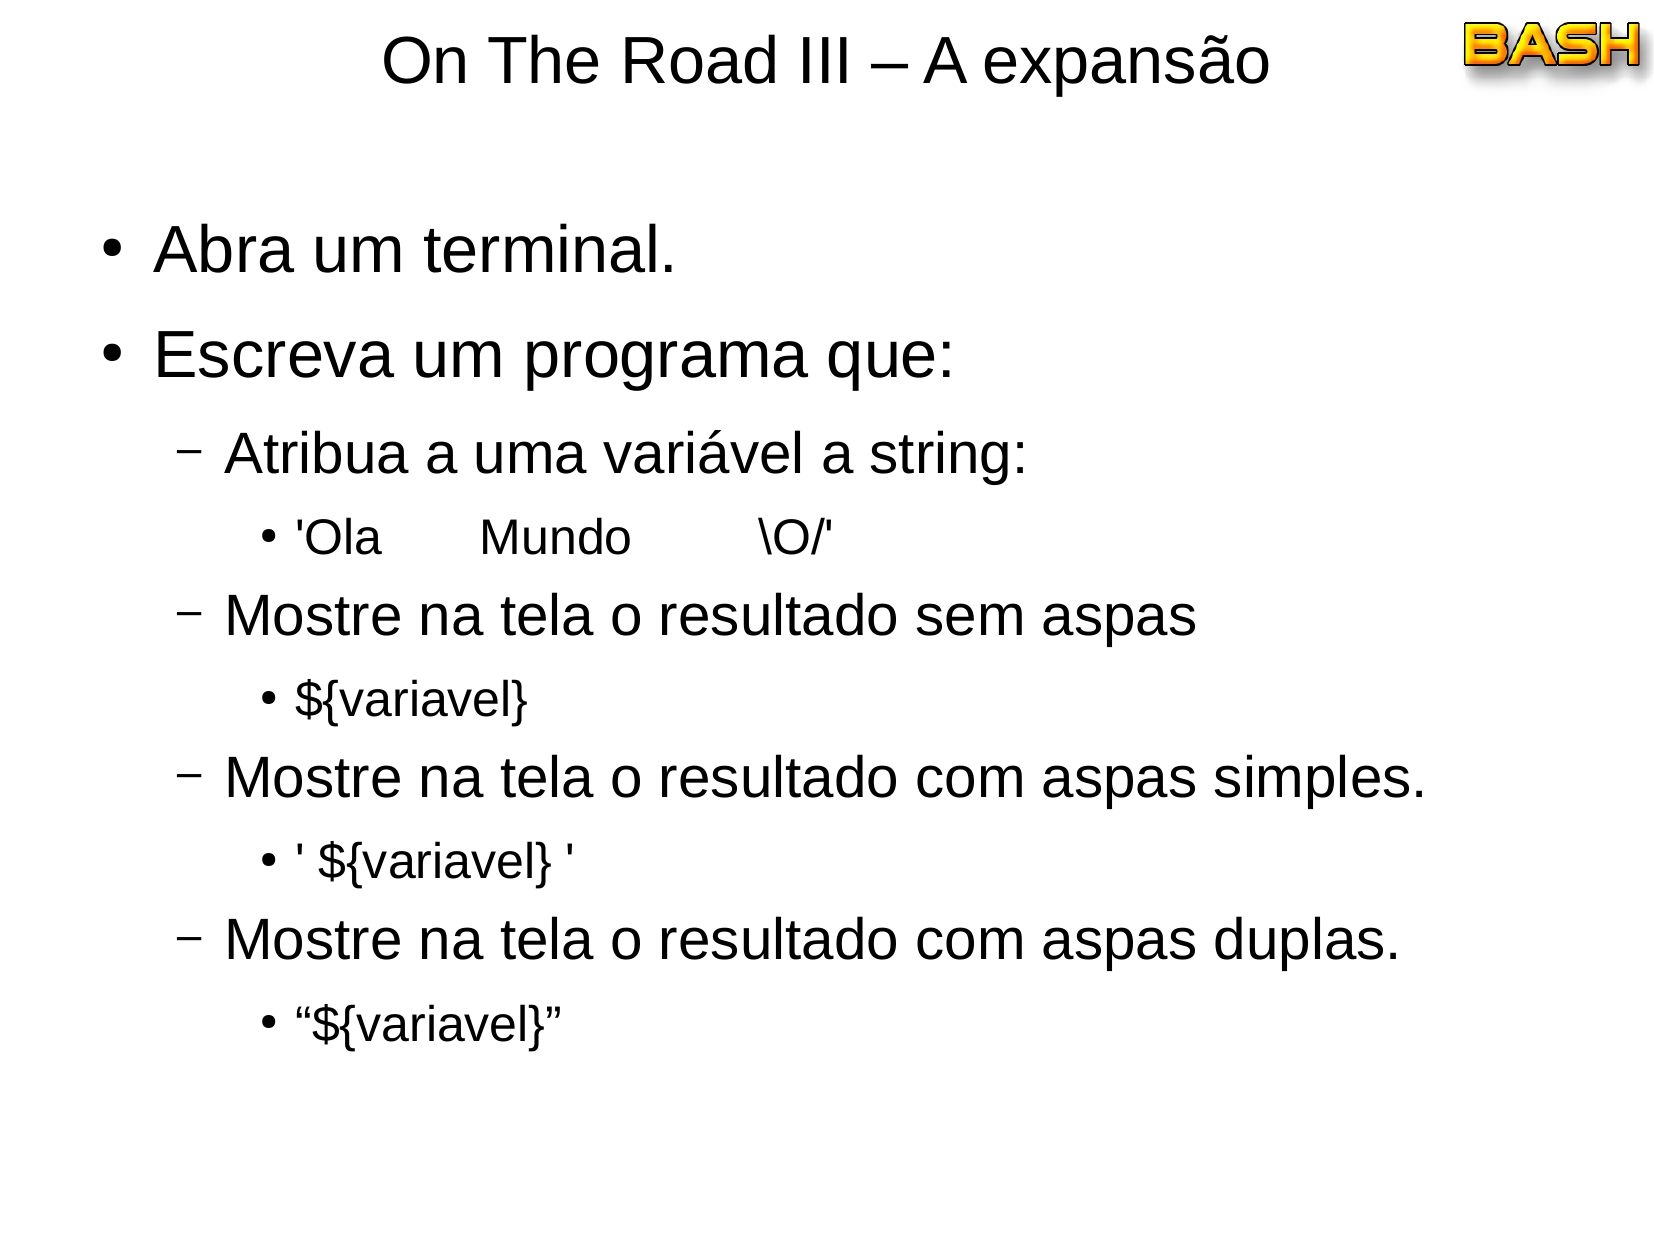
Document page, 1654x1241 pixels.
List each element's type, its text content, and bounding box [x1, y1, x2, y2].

list Abra um terminal. Escreva um programa que: Atribua a uma variável a string: 'Ola Mundo \O/' Mostre na tela o resultado sem aspas ${variavel} Mostre na tela o resultado com aspas simples. ' ${variavel} ' Mostre na tela o resultado com aspas duplas. “${variavel}” [82, 212, 1571, 1052]
title On The Road III – A expansão [82, 22, 1571, 98]
picture [1450, 0, 1654, 96]
